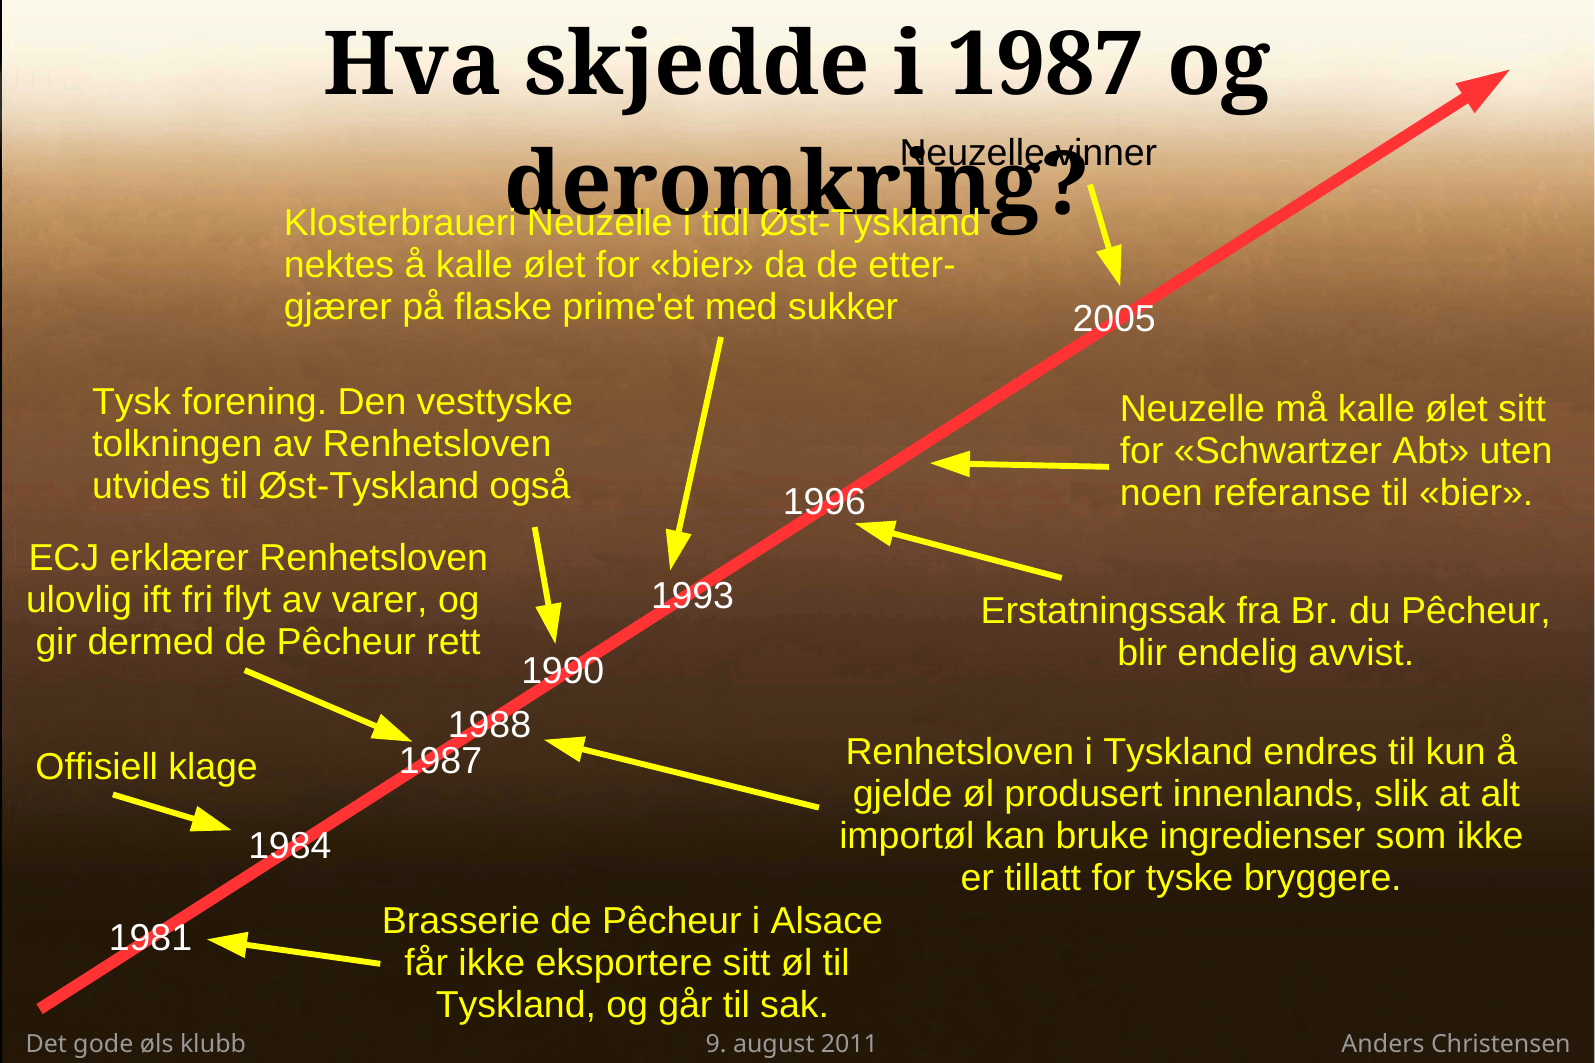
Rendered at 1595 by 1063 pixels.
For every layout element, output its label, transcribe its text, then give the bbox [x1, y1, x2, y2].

text_box Offisiell klage [20, 737, 273, 795]
text_box 1996 [768, 472, 881, 530]
text_box Brasserie de Pêcheur i Alsace får ikke eksportere sitt øl til Tyskland, og går til sak. [367, 892, 899, 1034]
text_box 1993 [636, 566, 749, 624]
text_box Tysk forening. Den vesttyske tolkningen av Renhetsloven utvides til Øst-Tyskland også [77, 372, 599, 514]
picture [838, 1036, 846, 1050]
text_box Neuzelle vinner [884, 124, 1172, 182]
text_box 1984 [233, 817, 347, 874]
picture [0, 0, 1595, 1063]
text_box 2005 [1058, 289, 1171, 347]
text_box Renhetsloven i Tyskland endres til kun å gjelde øl produsert innenlands, slik at alt importøl kan bruke ingredienser som ikke er tillatt for tyske bryggere. [824, 722, 1549, 906]
text_box Neuzelle må kalle ølet sitt for «Schwartzer Abt» uten noen referanse til «bier». [1105, 380, 1568, 522]
text_box 1990 [506, 641, 620, 699]
text_box Klosterbraueri Neuzelle i tidl Øst-Tyskland nektes å kalle ølet for «bier» da de etter- gjærer på flaske prime'et med sukker [269, 193, 996, 335]
text_box ECJ erklærer Renhetsloven ulovlig ift fri flyt av varer, og gir dermed de Pêcheur rett [11, 528, 506, 670]
text_box 1988 [433, 696, 546, 754]
title Hva skjedde i 1987 og deromkring? [79, 0, 1515, 220]
text_box Erstatningssak fra Br. du Pêcheur, blir endelig avvist. [965, 581, 1577, 681]
text_box 1987 [384, 732, 497, 790]
picture [1002, 220, 1027, 230]
picture [255, 670, 506, 732]
text_box 1981 [94, 909, 207, 967]
